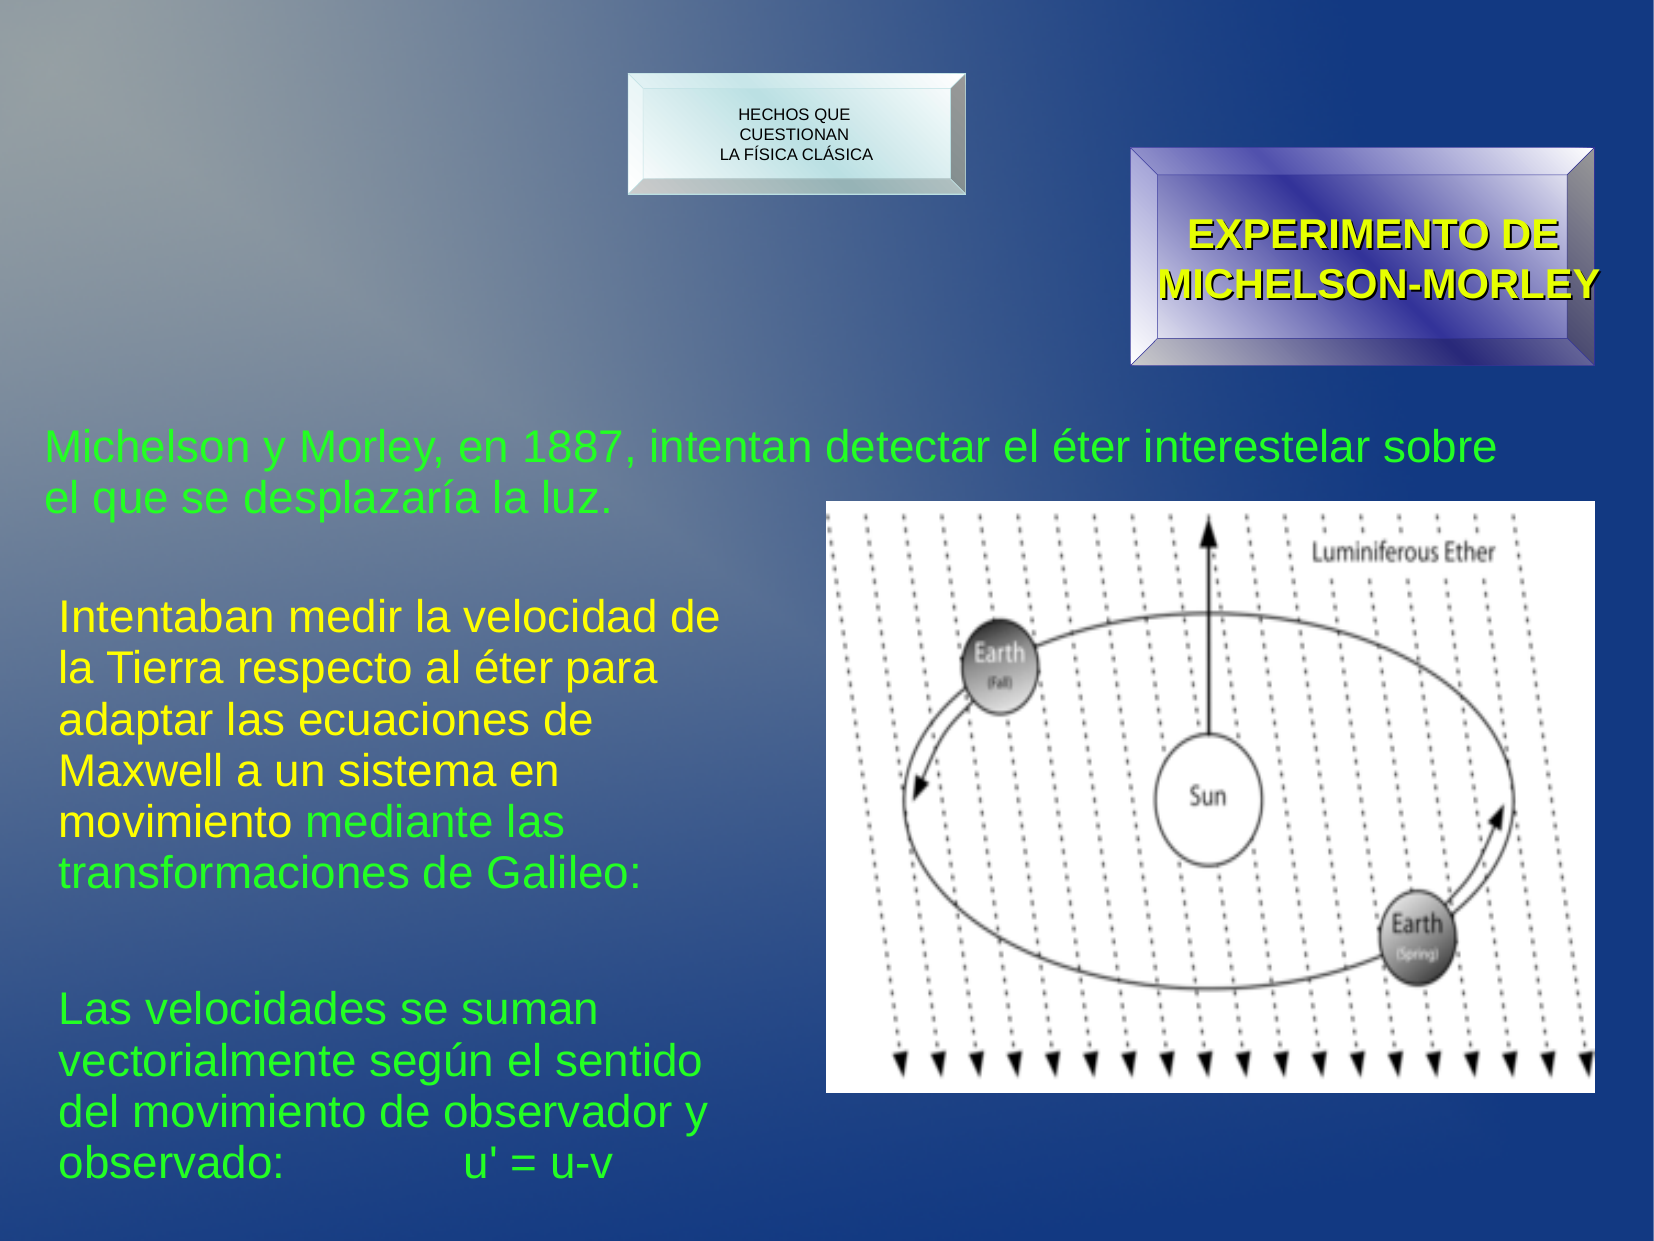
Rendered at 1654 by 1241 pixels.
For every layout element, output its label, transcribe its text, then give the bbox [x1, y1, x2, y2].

text_box Intentaban medir la velocidad de la Tierra respecto al éter para adaptar las ecuaciones de Maxwell a un sistema en movimiento mediante las transformaciones de Galileo: Las velocidades se suman vectorialmente según el sentido del movimiento de observador y observado: u' = u-v [43, 583, 768, 1196]
picture [0, 0, 1654, 1241]
text_box Michelson y Morley, en 1887, intentan detectar el éter interestelar sobre el que se desplazaría la luz. [29, 413, 1536, 531]
text_box HECHOS QUE CUESTIONAN LA FÍSICA CLÁSICA [644, 89, 950, 178]
text_box EXPERIMENTO DE MICHELSON-MORLEY [1158, 175, 1567, 338]
